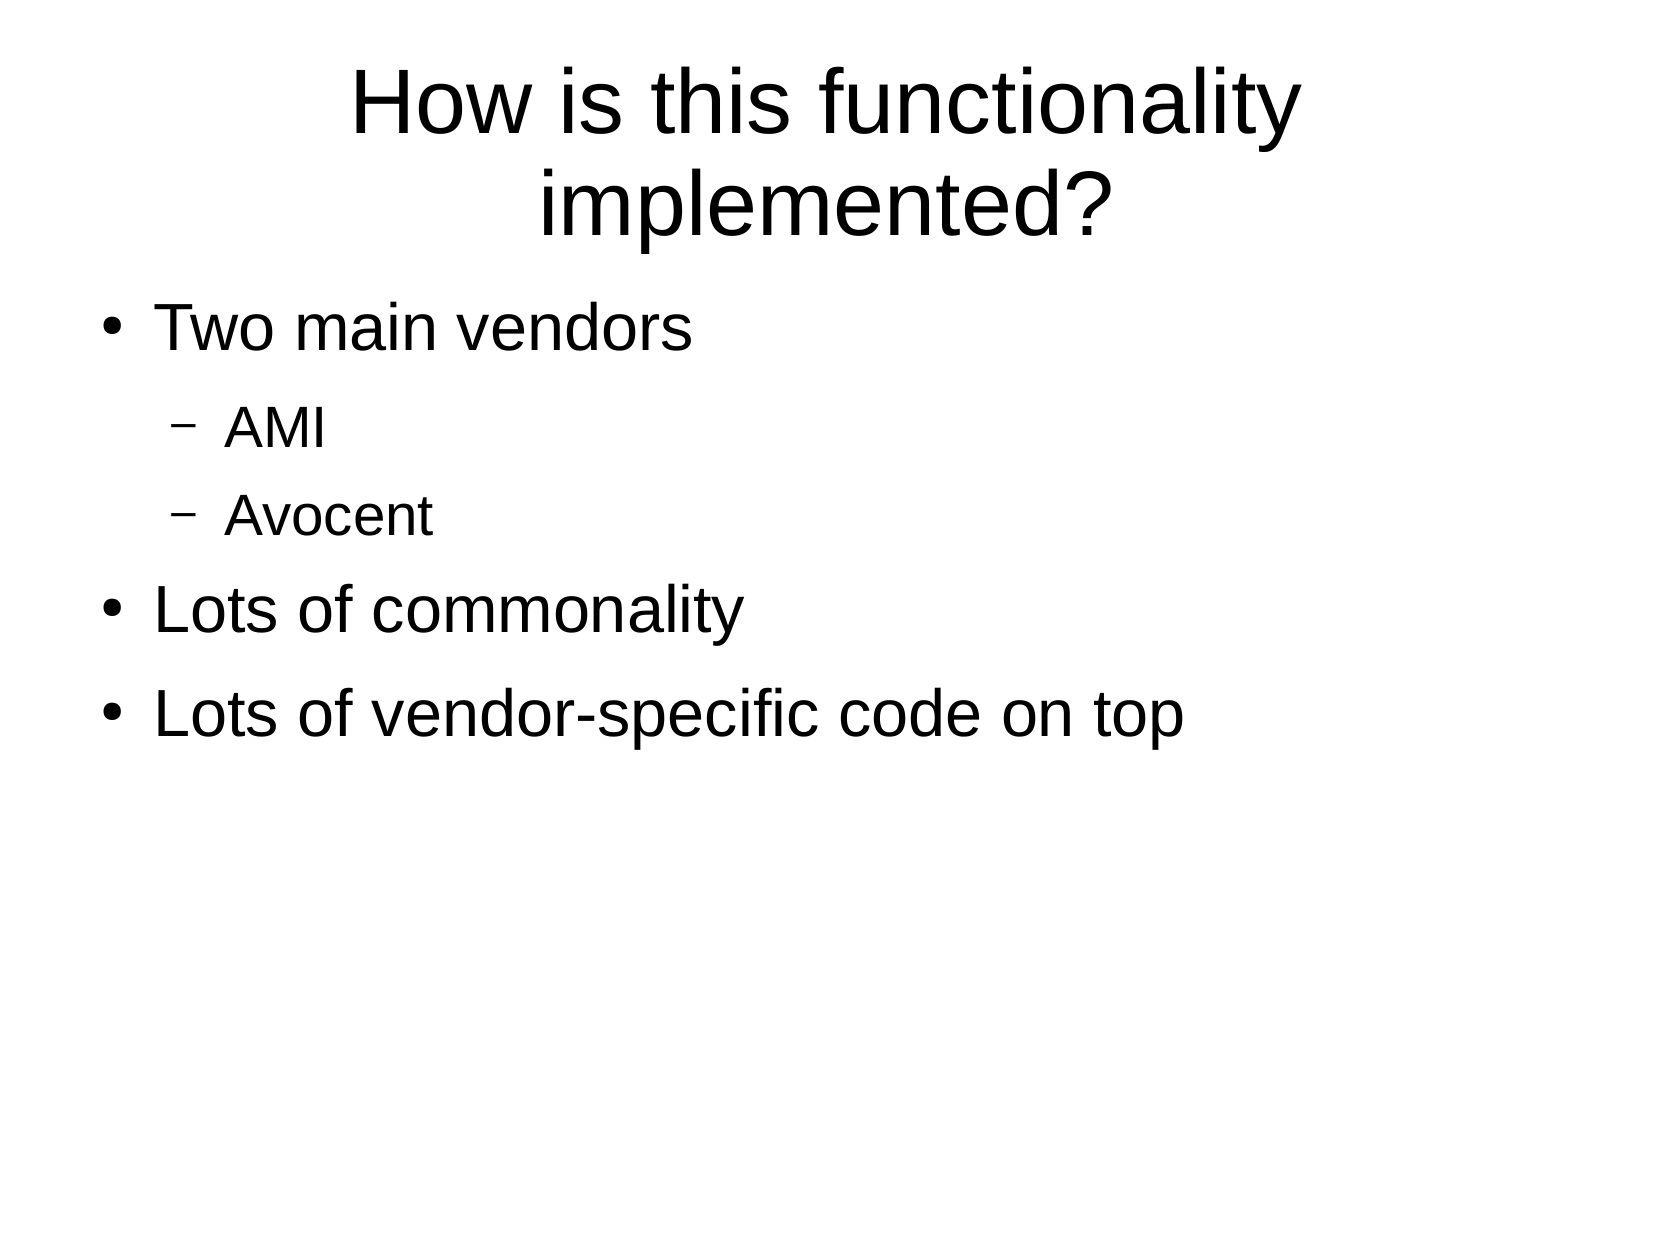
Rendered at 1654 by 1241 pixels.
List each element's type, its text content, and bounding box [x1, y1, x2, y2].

title How is this functionality implemented? [82, 49, 1571, 257]
list Two main vendors AMI Avocent Lots of commonality Lots of vendor-specific code on top [82, 290, 1571, 1010]
